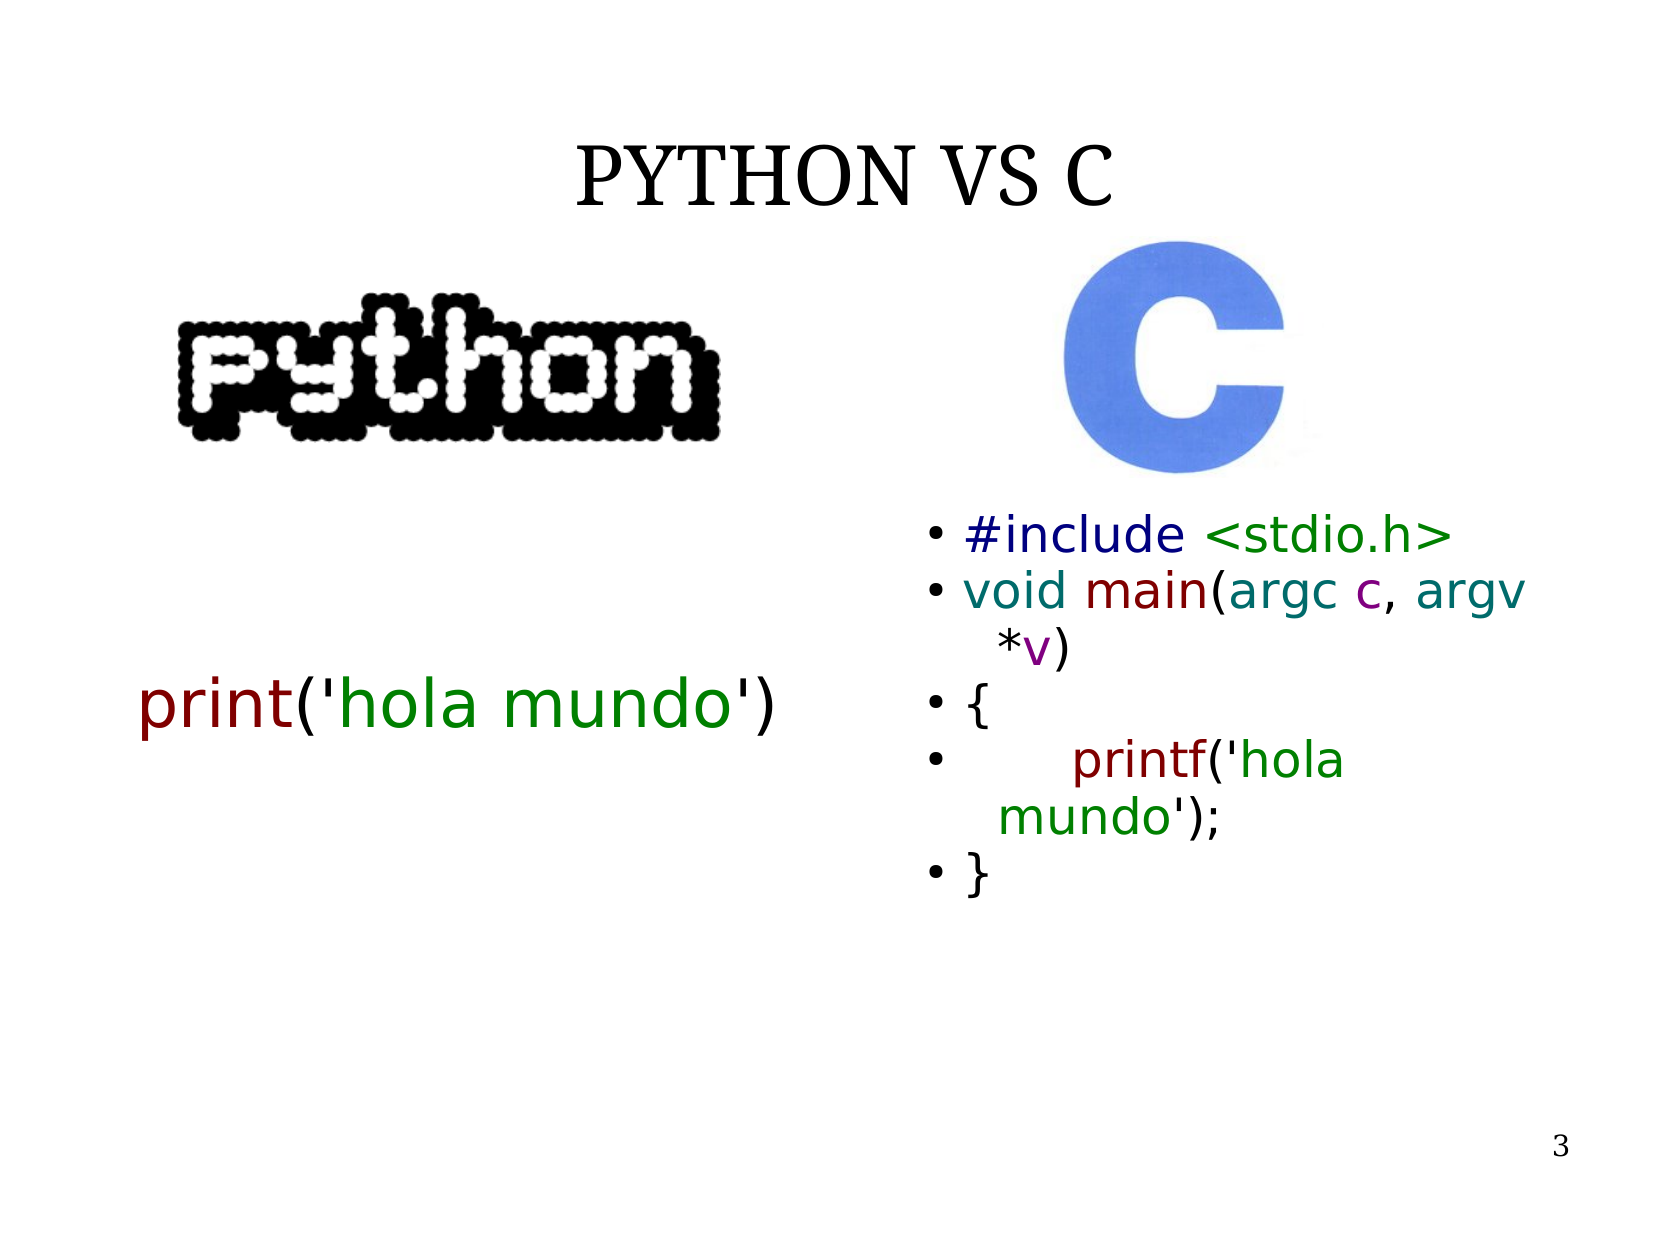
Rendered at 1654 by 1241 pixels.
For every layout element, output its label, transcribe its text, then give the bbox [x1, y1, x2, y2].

title PYTHON VS C [82, 18, 1571, 288]
picture [177, 292, 721, 443]
subtitle #include <stdio.h> void main(argc c, argv *v) { printf('hola mundo'); } [856, 295, 1565, 1114]
text_box print('hola mundo') [118, 295, 798, 1114]
picture [1033, 236, 1324, 478]
